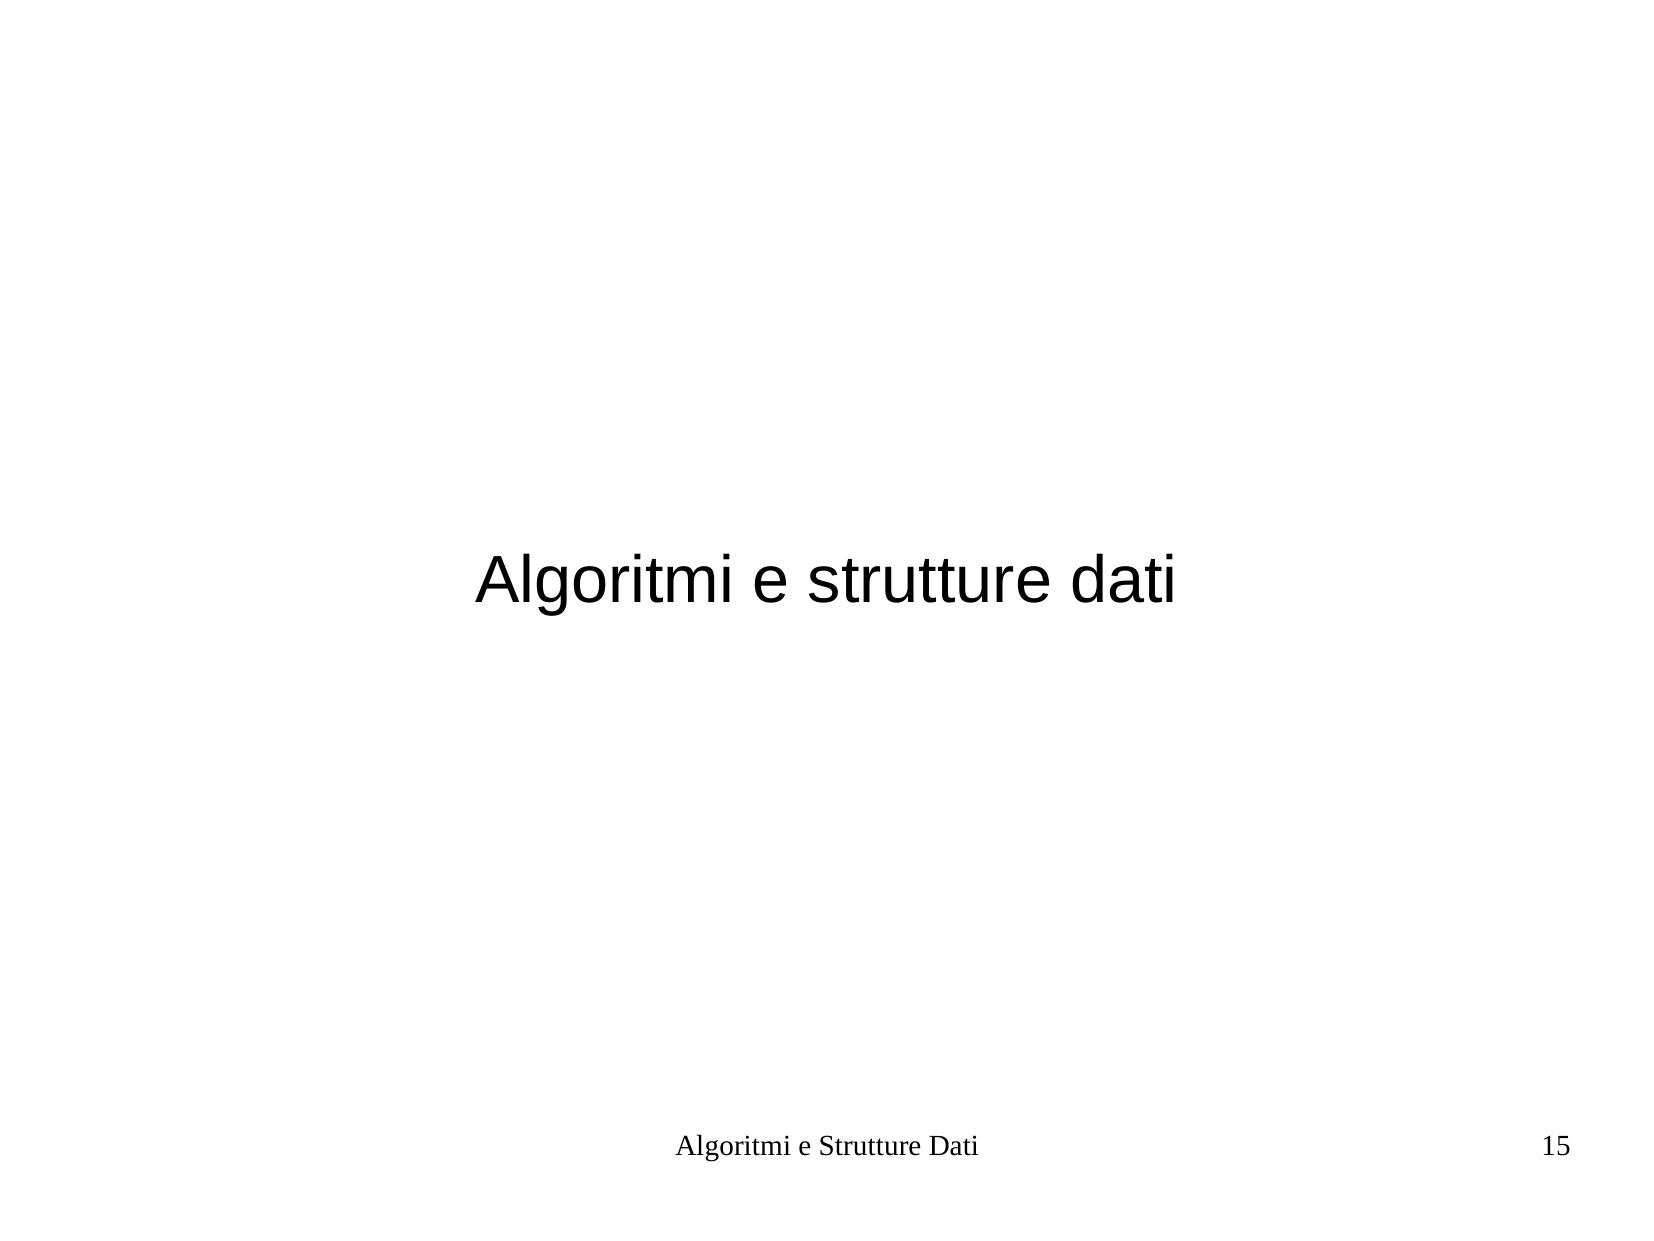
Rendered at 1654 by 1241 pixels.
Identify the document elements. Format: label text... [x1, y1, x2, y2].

subtitle Algoritmi e strutture dati [82, 49, 1571, 1109]
